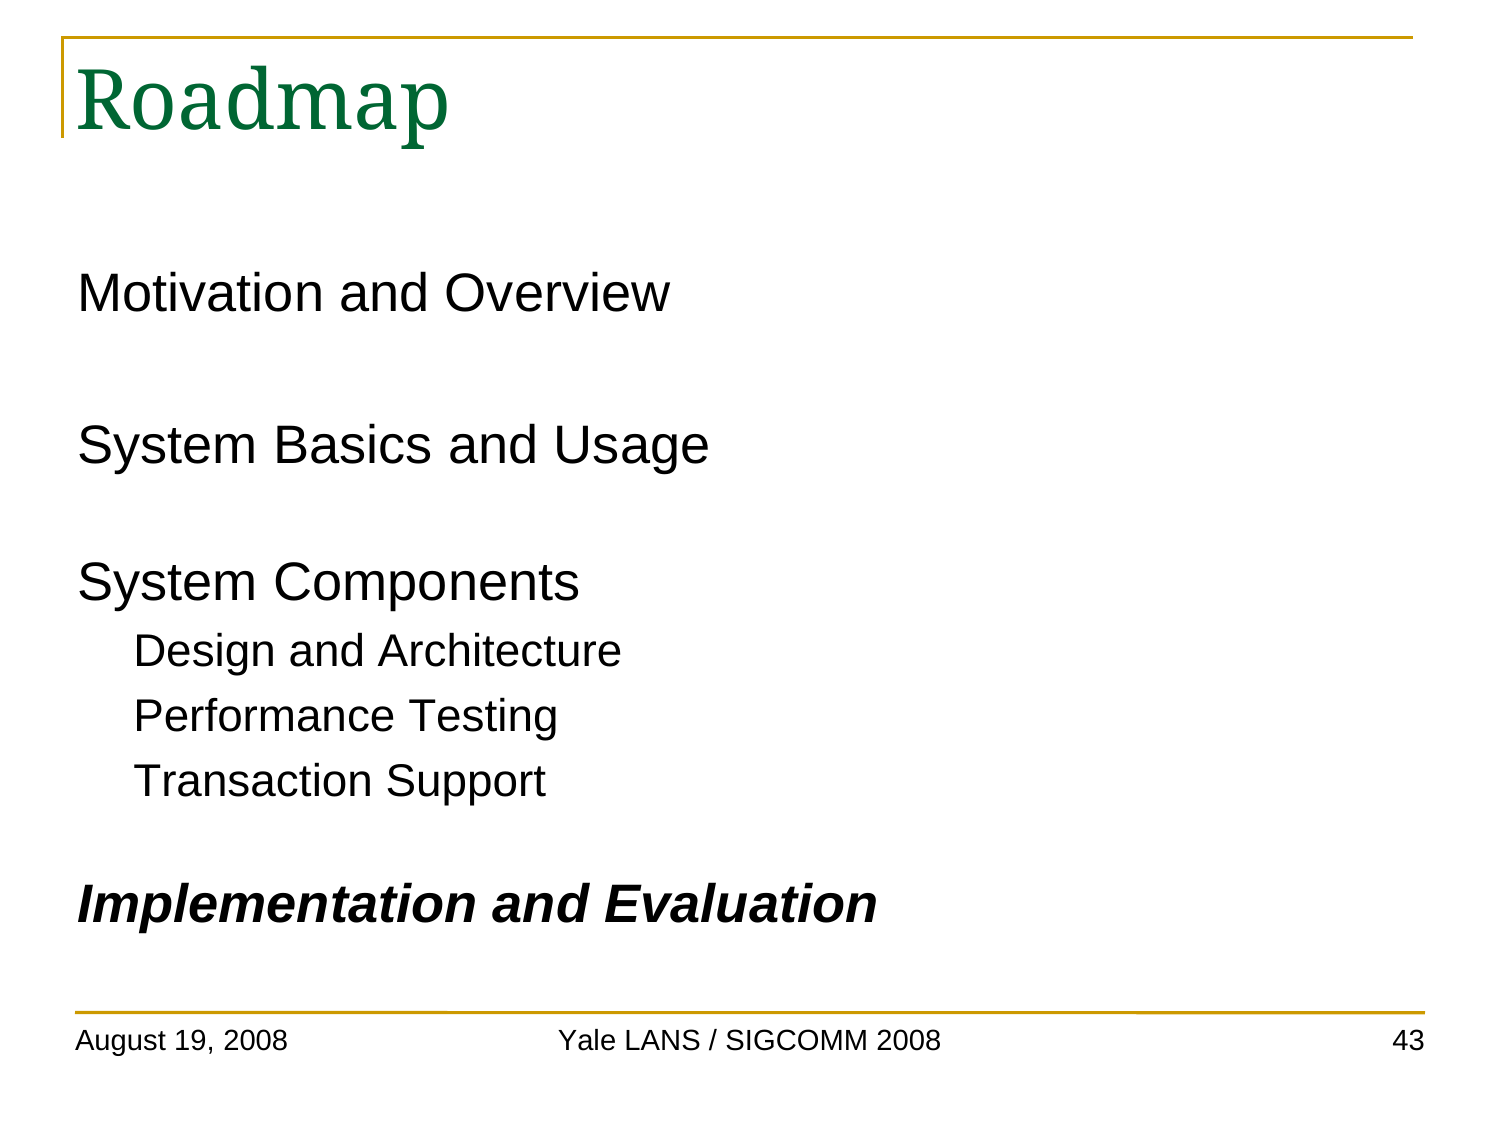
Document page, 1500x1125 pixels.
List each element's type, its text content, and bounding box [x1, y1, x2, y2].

list Motivation and Overview System Basics and Usage System Components Design and Architecture Performance Testing Transaction Support Implementation and Evaluation [77, 262, 1425, 1006]
title Roadmap [75, 0, 1425, 198]
